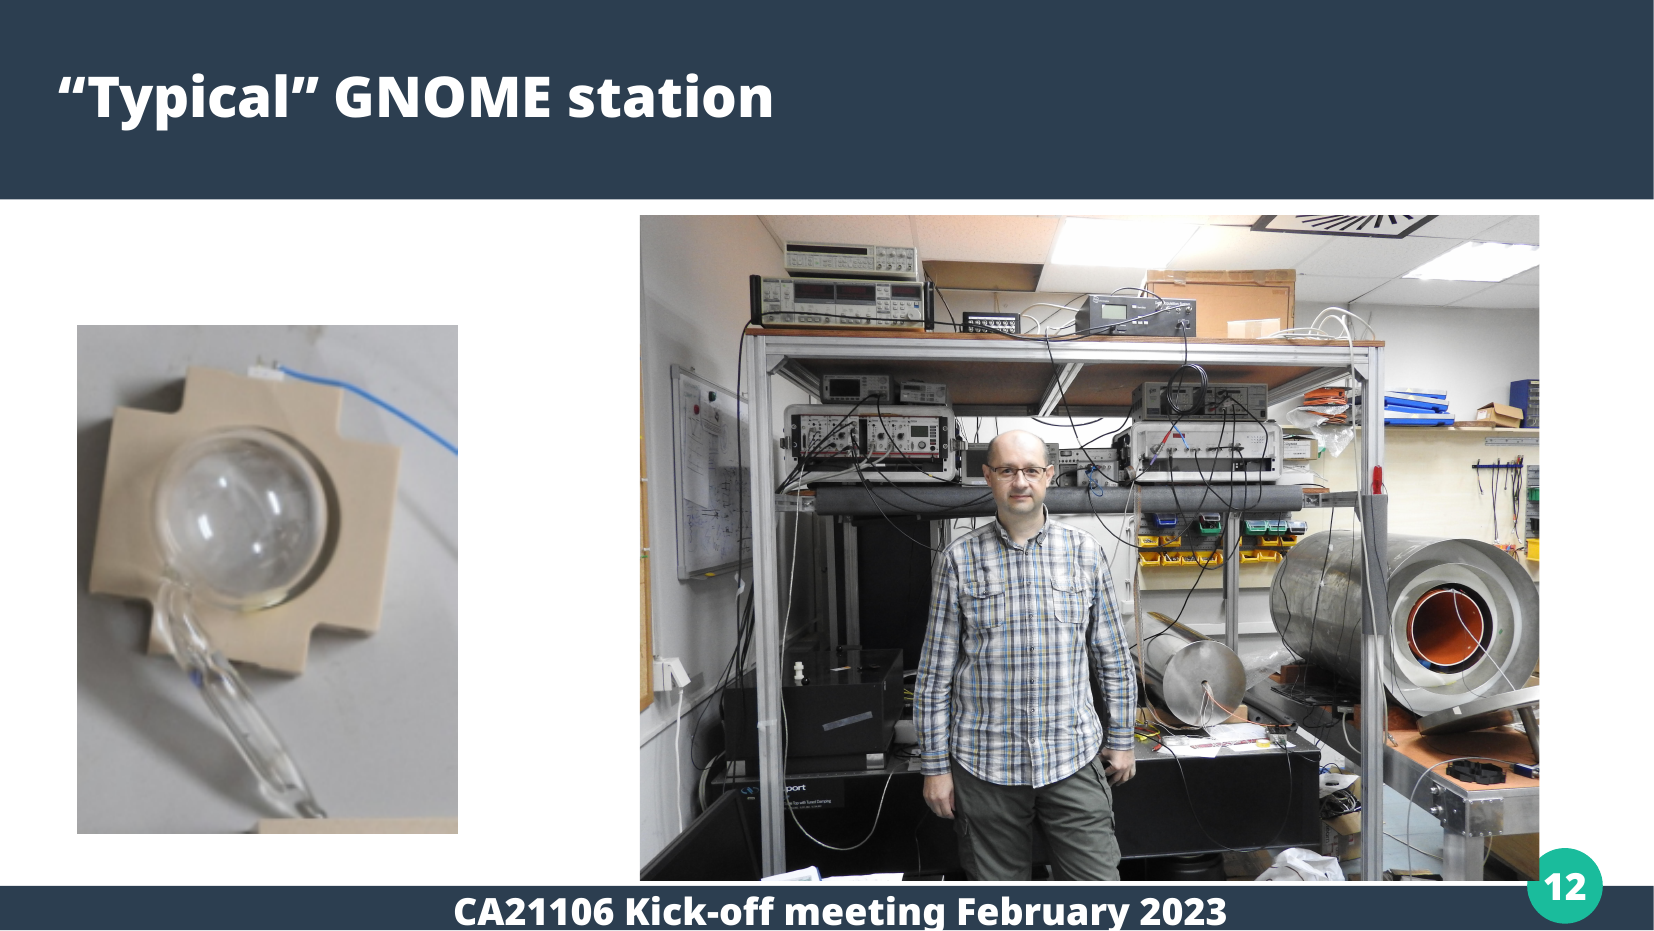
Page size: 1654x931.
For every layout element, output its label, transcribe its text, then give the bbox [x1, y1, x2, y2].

picture [77, 325, 458, 834]
title “Typical” GNOME station [59, 37, 1595, 155]
picture [639, 215, 1540, 881]
